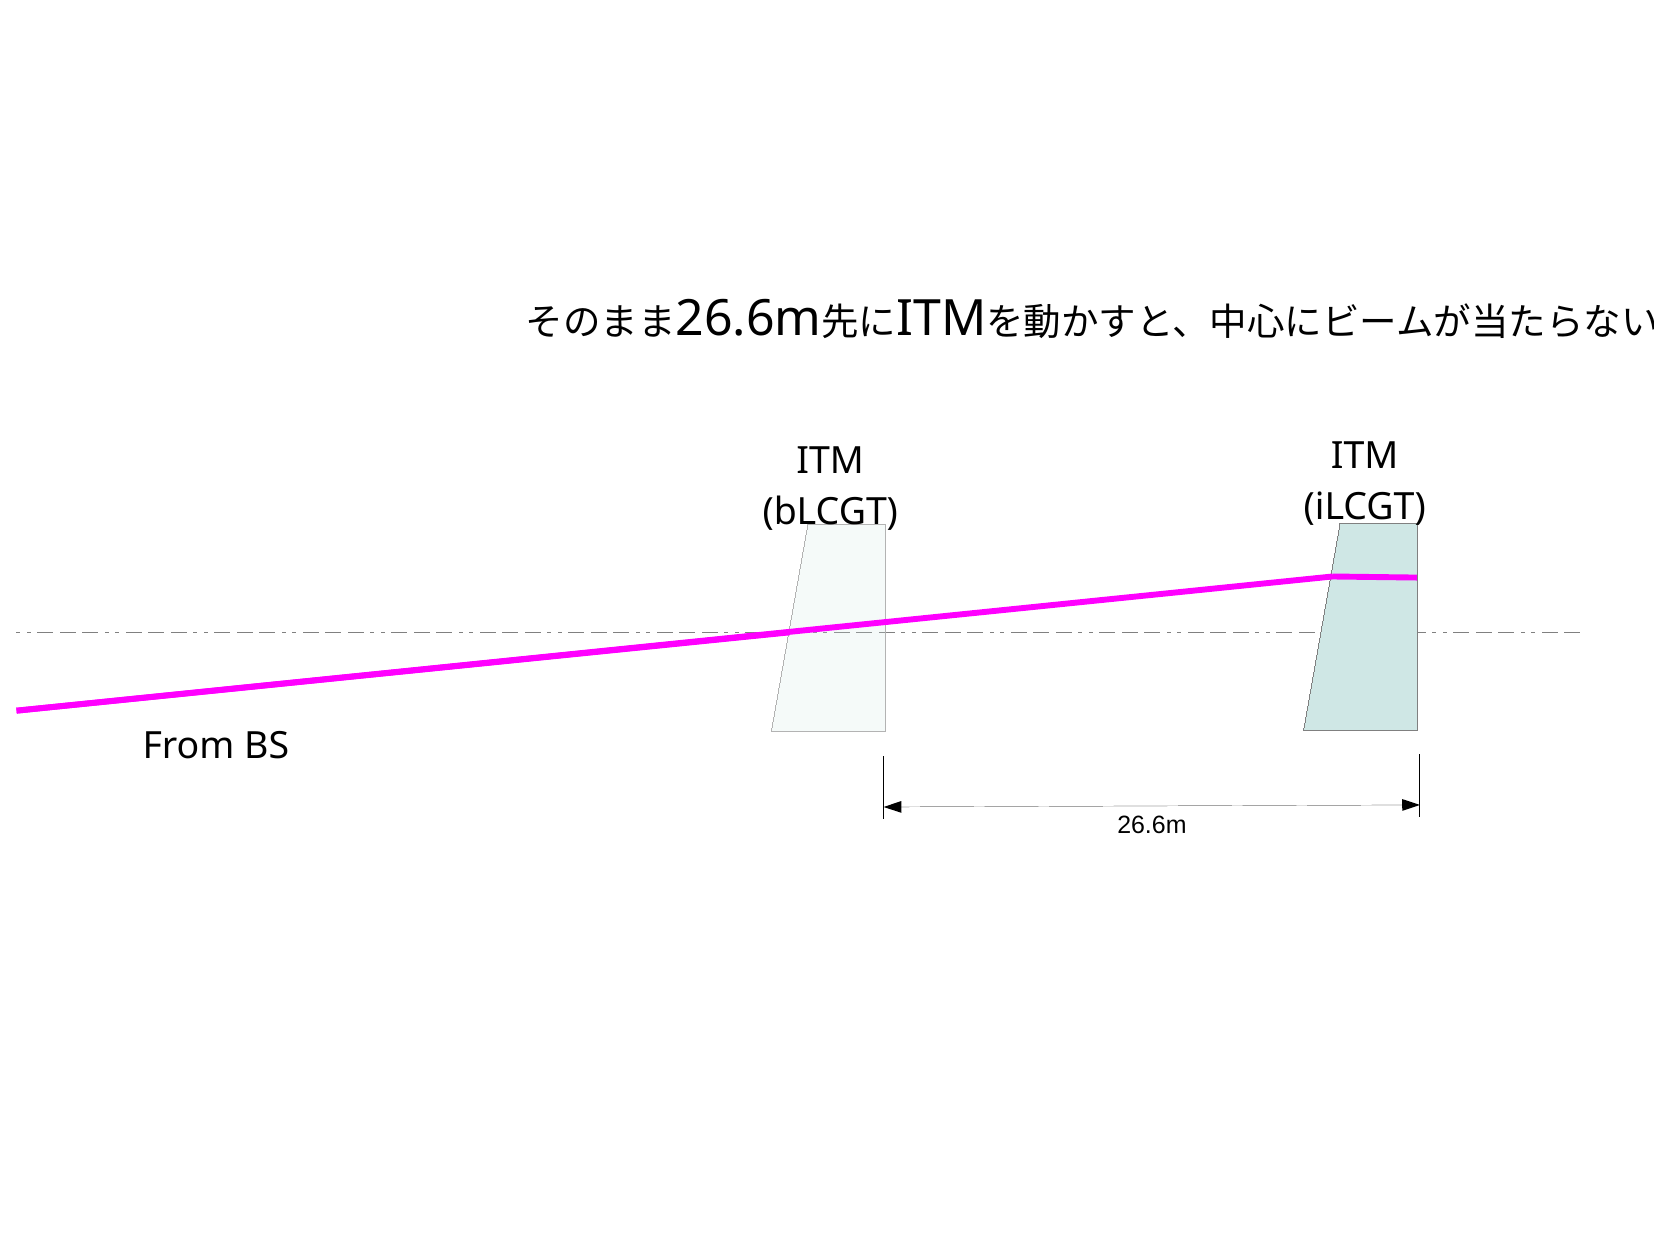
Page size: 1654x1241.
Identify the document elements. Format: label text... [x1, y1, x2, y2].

text_box [1303, 527, 1418, 731]
text_box [789, 532, 886, 628]
text_box ITM (iLCGT) [1288, 421, 1452, 527]
text_box そのまま26.6m先にITMを動かすと、中心にビームが当たらない [510, 274, 1654, 351]
text_box [771, 626, 886, 732]
text_box ITM (bLCGT) [747, 425, 921, 532]
text_box From BS [127, 710, 299, 771]
